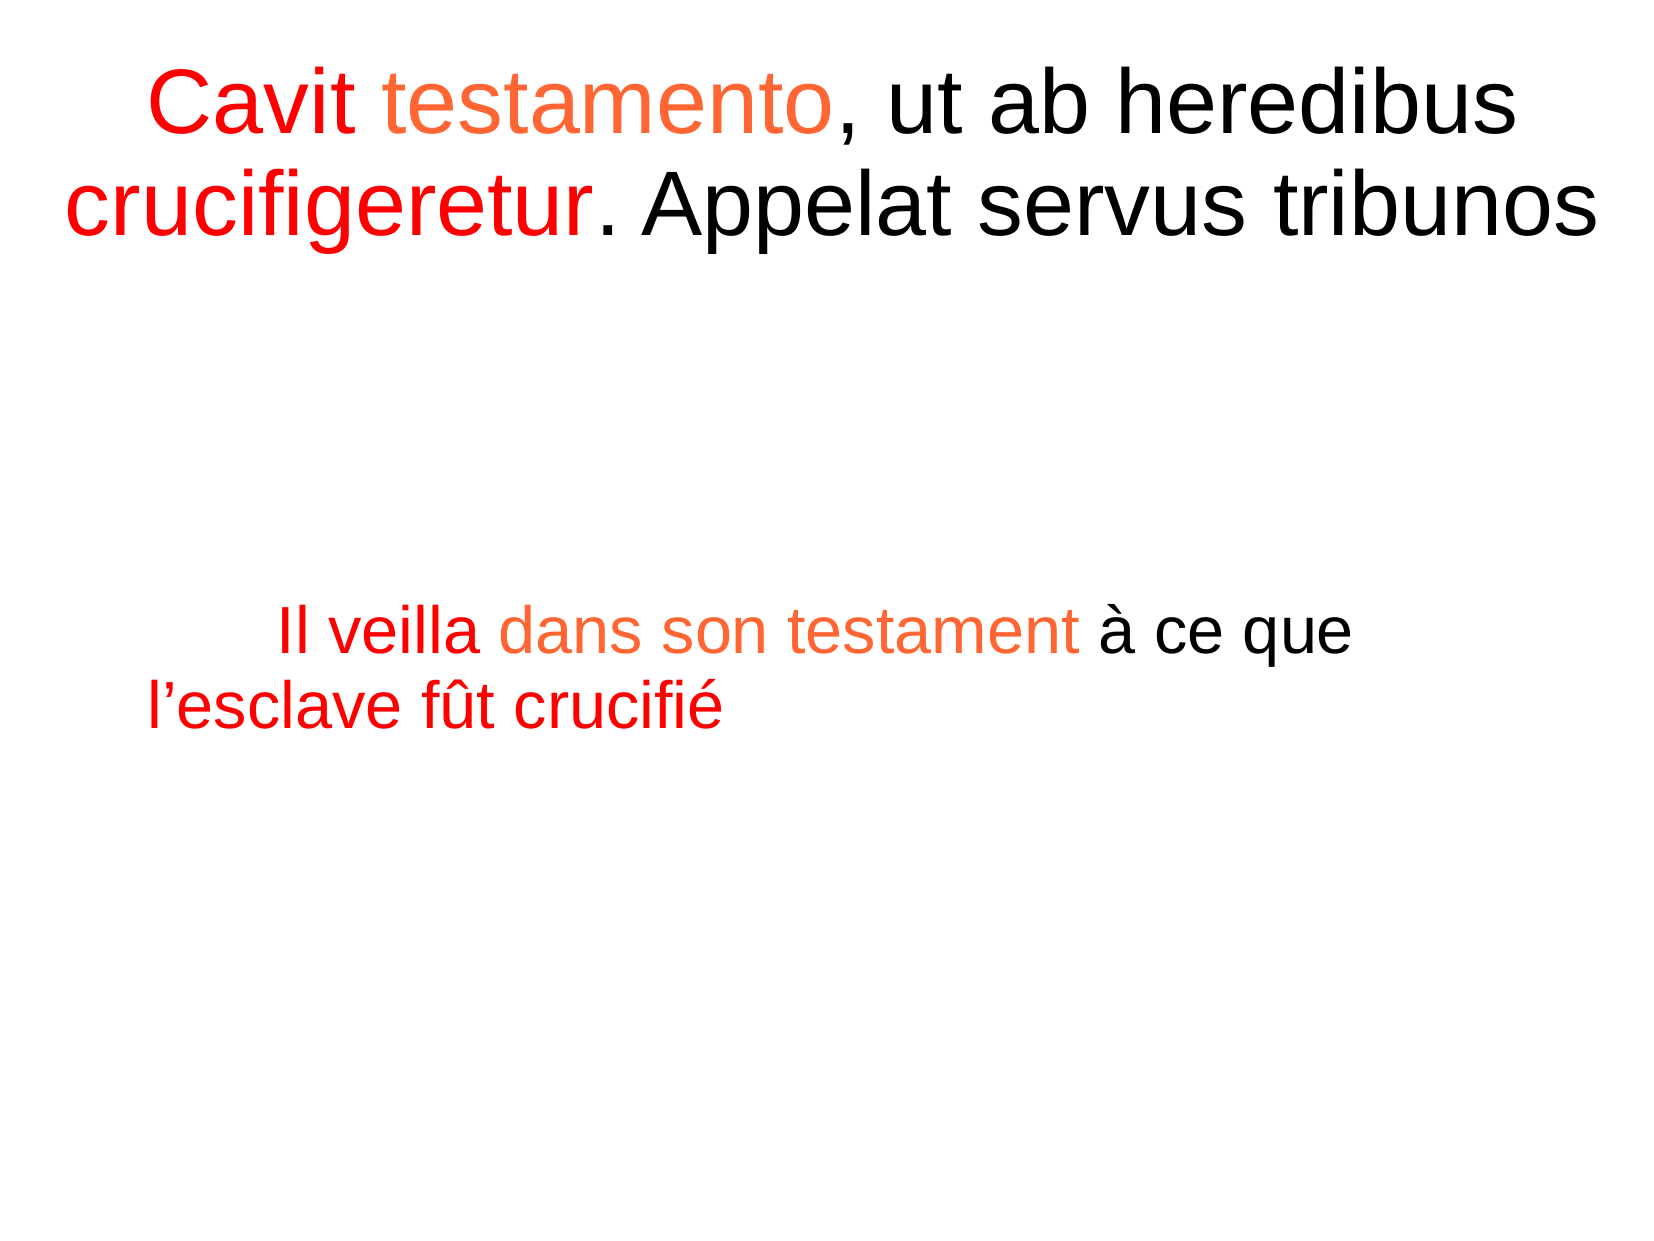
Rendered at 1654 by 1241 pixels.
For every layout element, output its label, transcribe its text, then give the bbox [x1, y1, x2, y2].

title Cavit testamento, ut ab heredibus crucifigeretur. Appelat servus tribunos [59, 0, 1607, 307]
list Il veilla dans son testament à ce que l’esclave fût crucifié [76, 294, 1565, 1014]
